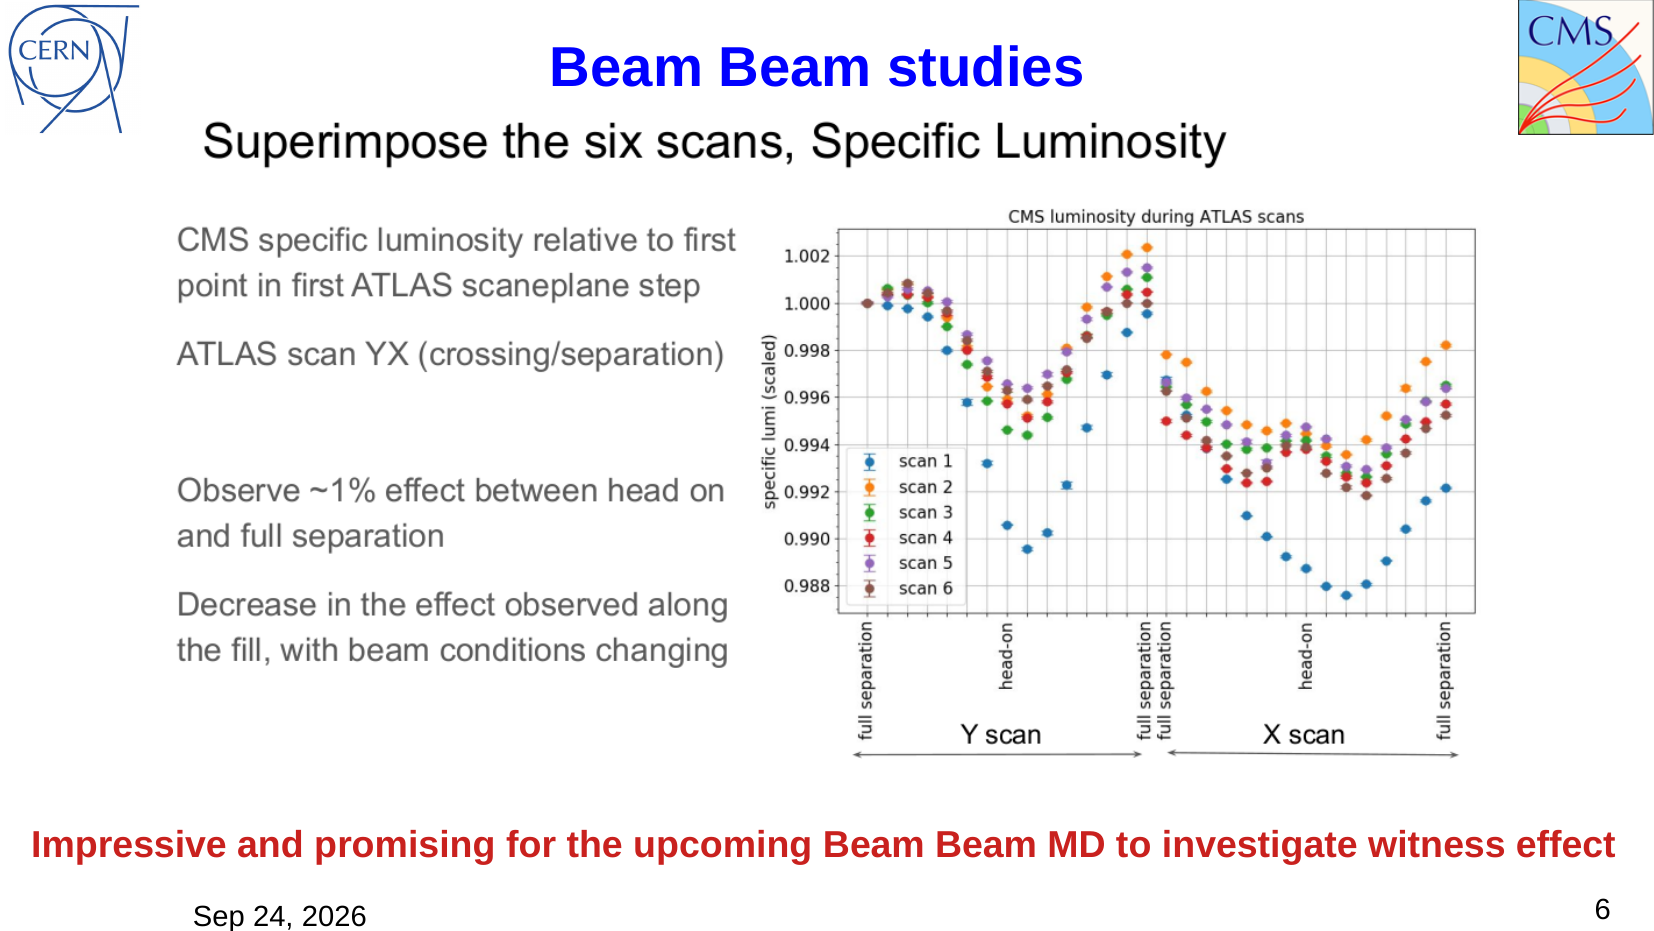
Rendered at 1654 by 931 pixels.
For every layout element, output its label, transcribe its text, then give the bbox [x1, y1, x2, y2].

title Beam Beam studies [173, 4, 1461, 103]
text_box Impressive and promising for the upcoming Beam Beam MD to investigate witness effect [16, 810, 1630, 878]
picture [150, 103, 1498, 781]
picture [1518, 0, 1654, 135]
picture [5, 2, 141, 135]
